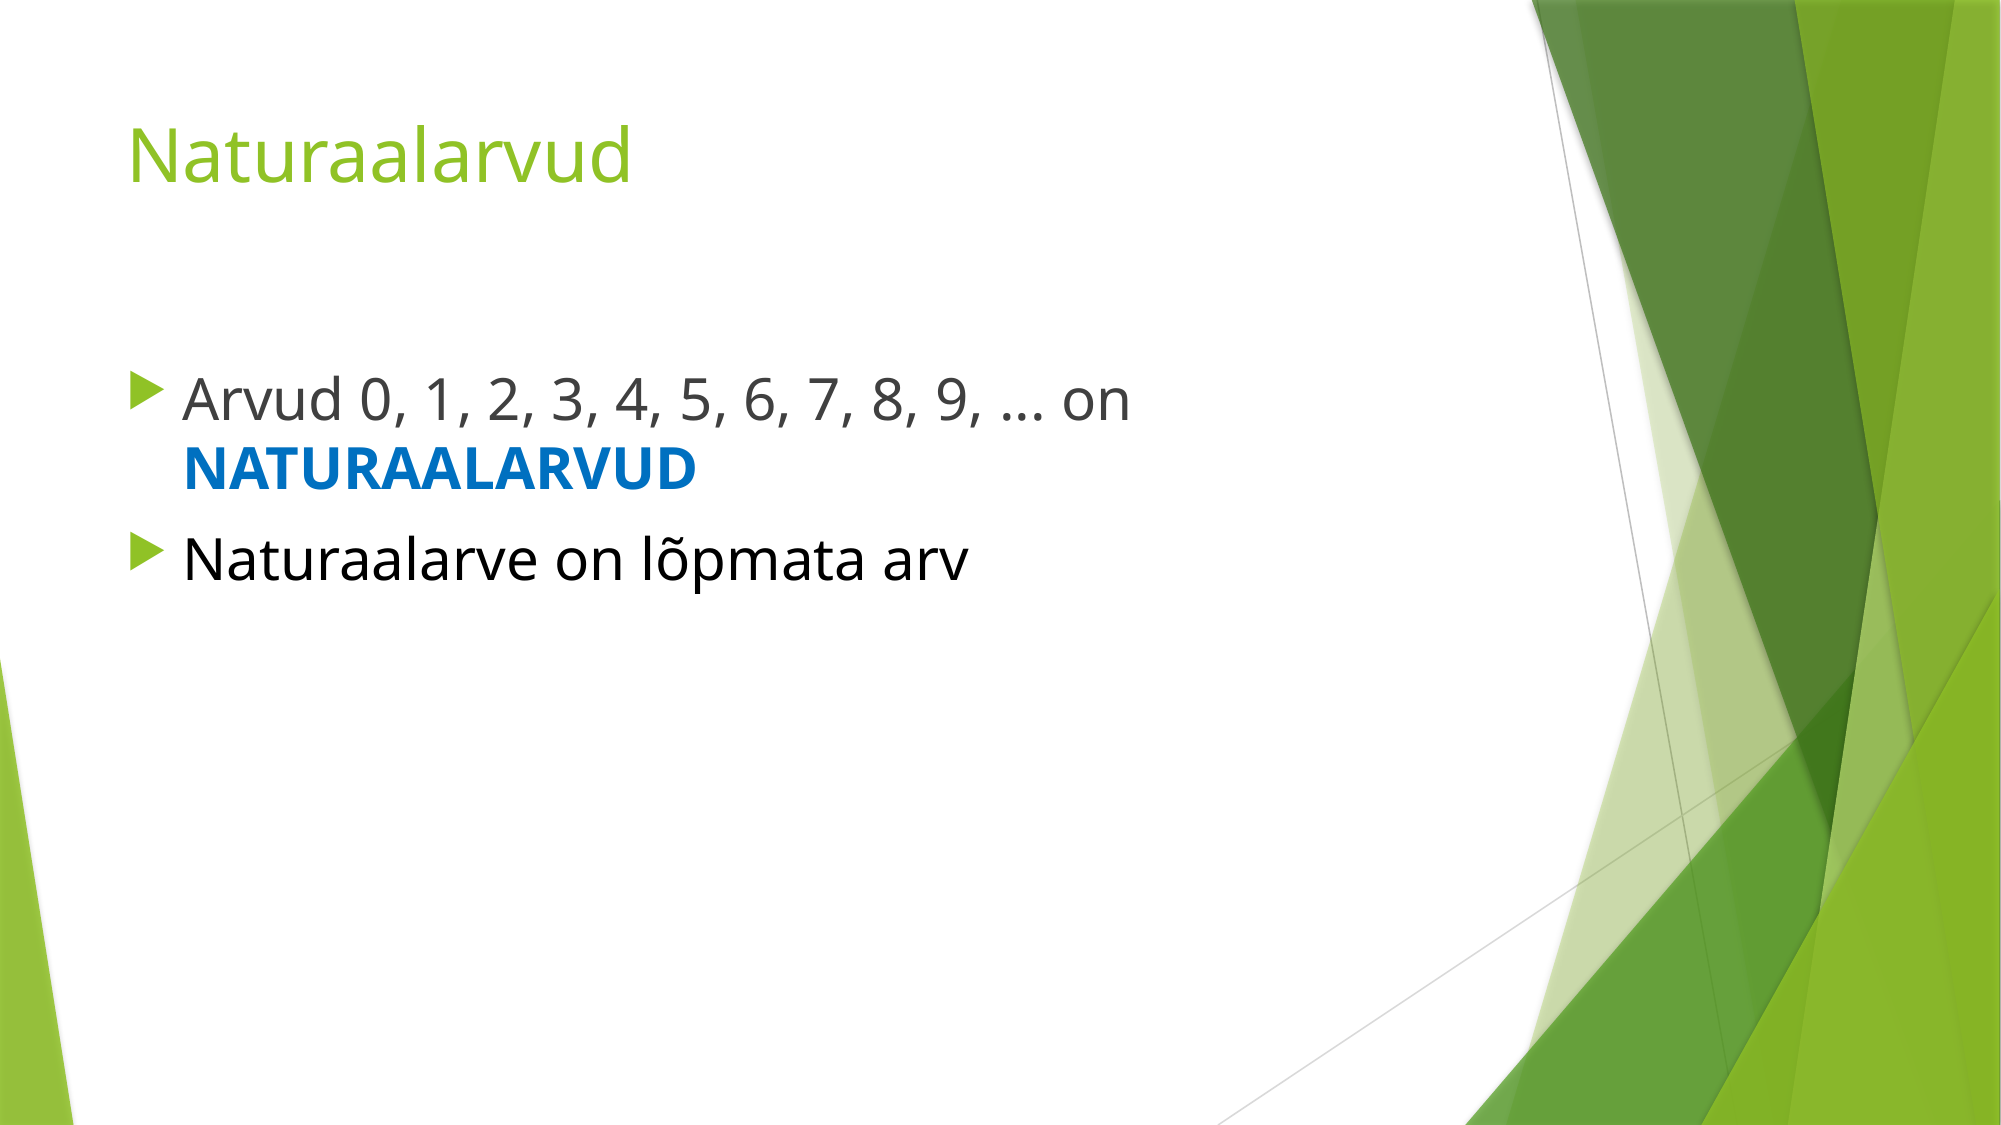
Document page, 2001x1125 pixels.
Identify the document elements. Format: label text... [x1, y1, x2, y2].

title Naturaalarvud [111, 99, 1522, 317]
list Arvud 0, 1, 2, 3, 4, 5, 6, 7, 8, 9, ... on NATURAALARVUD Naturaalarve on lõpmata arv [111, 354, 1522, 992]
